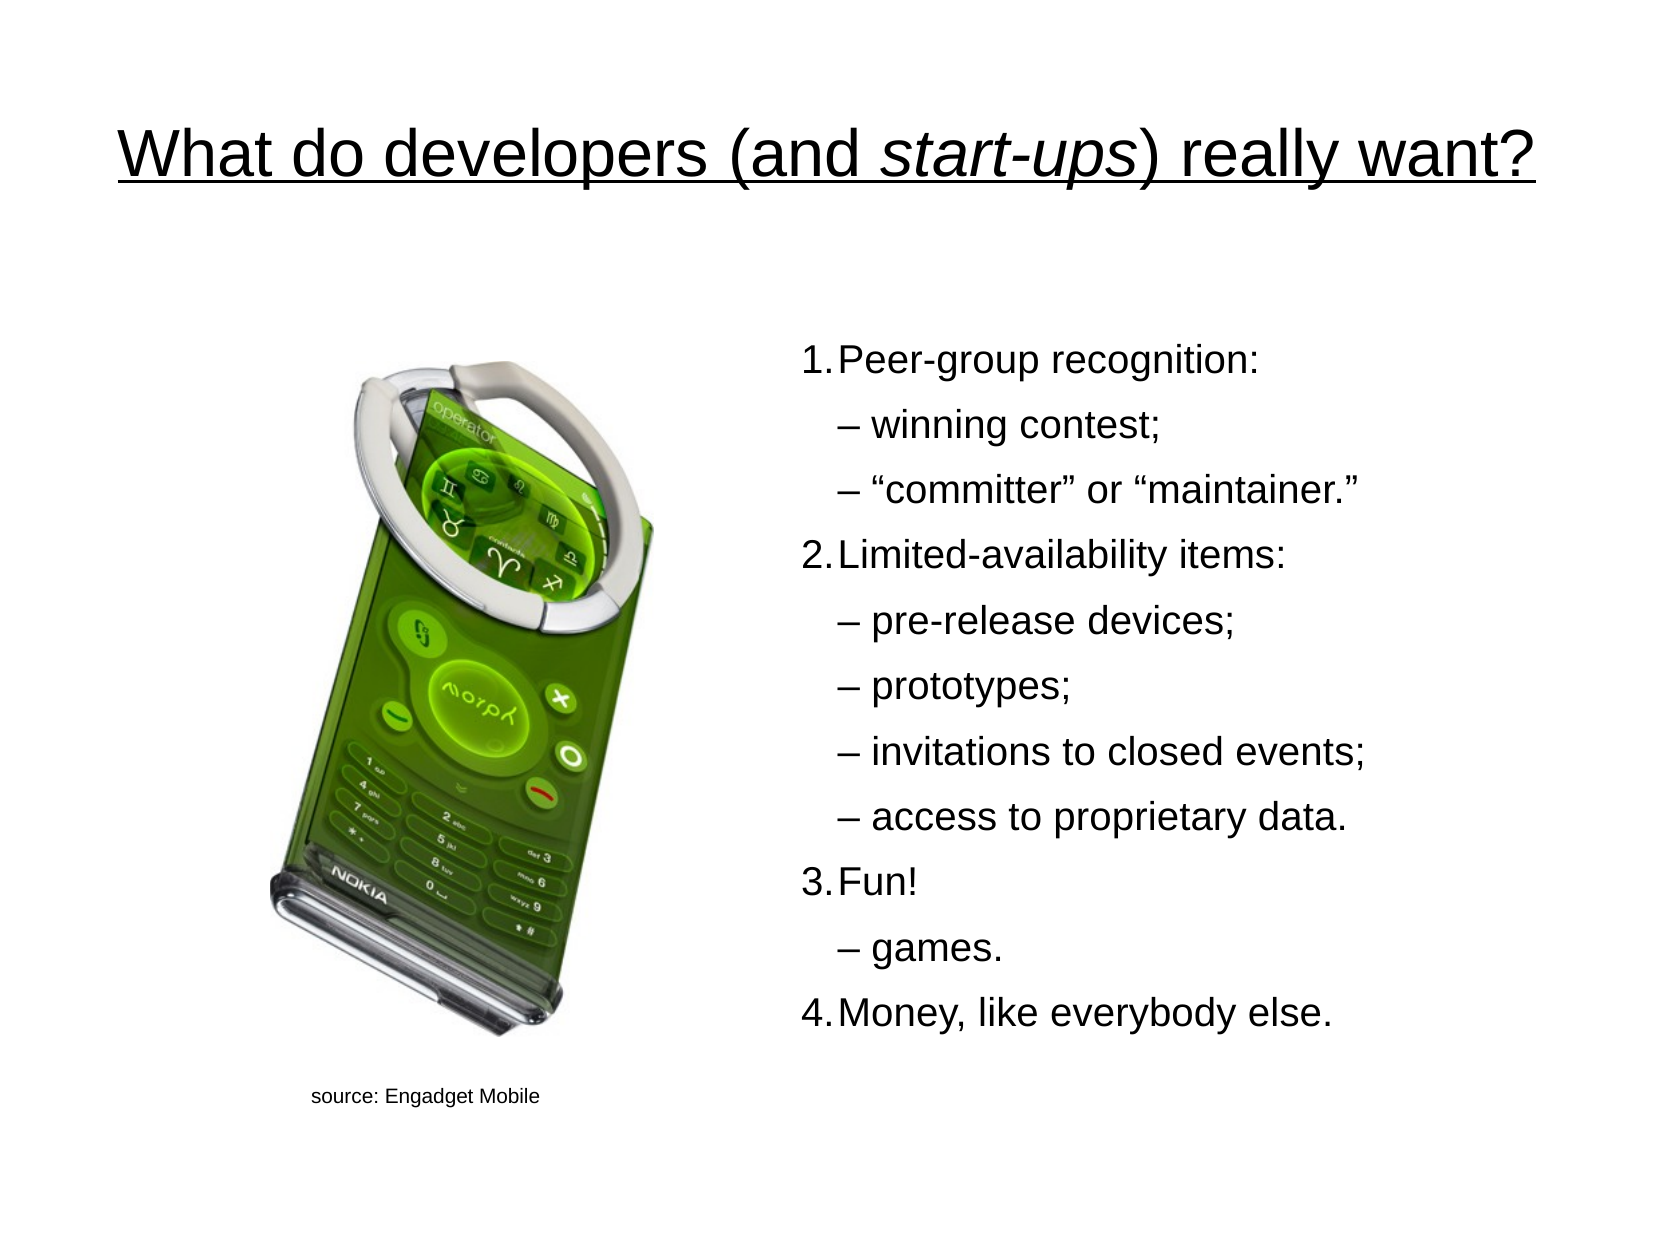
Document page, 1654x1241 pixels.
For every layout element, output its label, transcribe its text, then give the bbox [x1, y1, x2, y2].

text_box source: Engadget Mobile [296, 1077, 556, 1116]
title What do developers (and start-ups) really want? [82, 49, 1571, 257]
list Peer-group recognition: – winning contest; – “committer” or “maintainer.” Limited-availability items: – pre-release devices; – prototypes; – invitations to closed events; – access to proprietary data. Fun! – games. Money, like everybody else. [788, 271, 1516, 1036]
picture [270, 361, 654, 1037]
